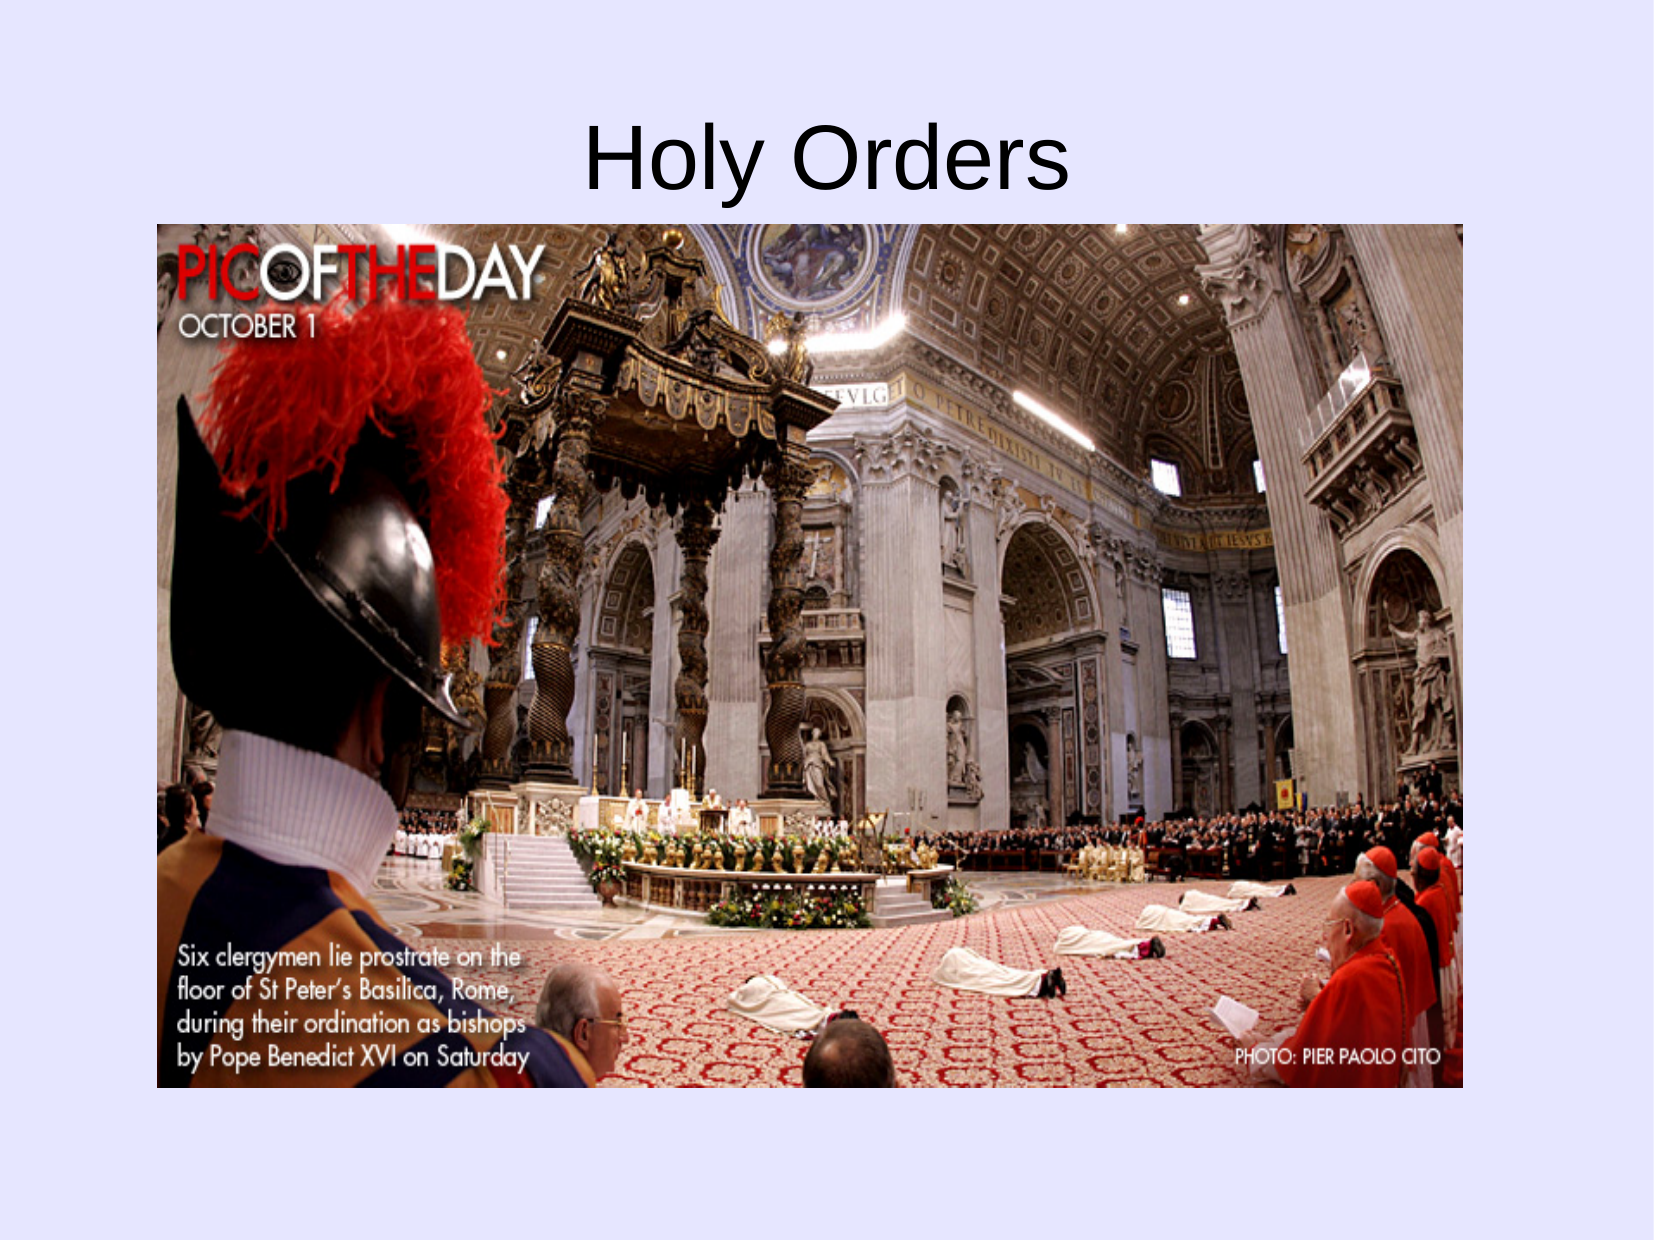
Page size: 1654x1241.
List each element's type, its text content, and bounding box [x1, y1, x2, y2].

picture [157, 225, 1463, 1088]
title Holy Orders [82, 49, 1571, 257]
